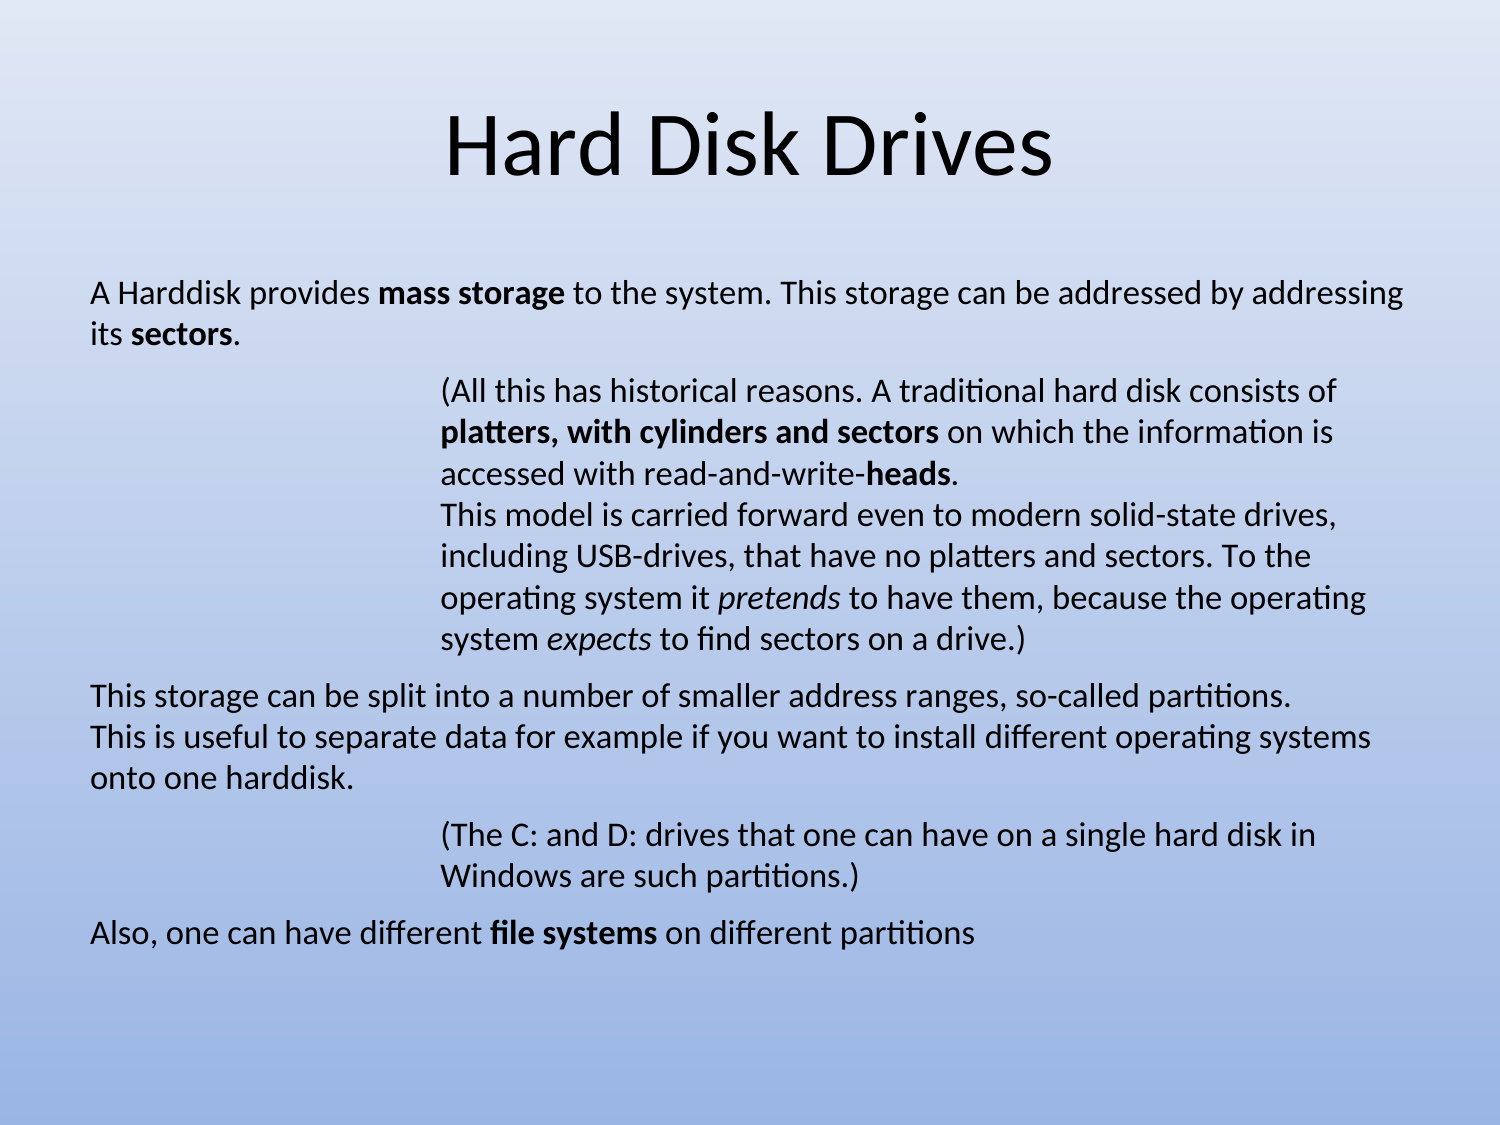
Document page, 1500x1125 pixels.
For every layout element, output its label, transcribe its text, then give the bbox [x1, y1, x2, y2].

list A Harddisk provides mass storage to the system. This storage can be addressed by addressing its sectors. (All this has historical reasons. A traditional hard disk consists of platters, with cylinders and sectors on which the information is accessed with read-and-write-heads. This model is carried forward even to modern solid-state drives, including USB-drives, that have no platters and sectors. To the operating system it pretends to have them, because the operating system expects to find sectors on a drive.) This storage can be split into a number of smaller address ranges, so-called partitions. This is useful to separate data for example if you want to install different operating systems onto one harddisk. (The C: and D: drives that one can have on a single hard disk in Windows are such partitions.) Also, one can have different file systems on different partitions [75, 262, 1426, 1005]
title Hard Disk Drives [75, 45, 1426, 233]
